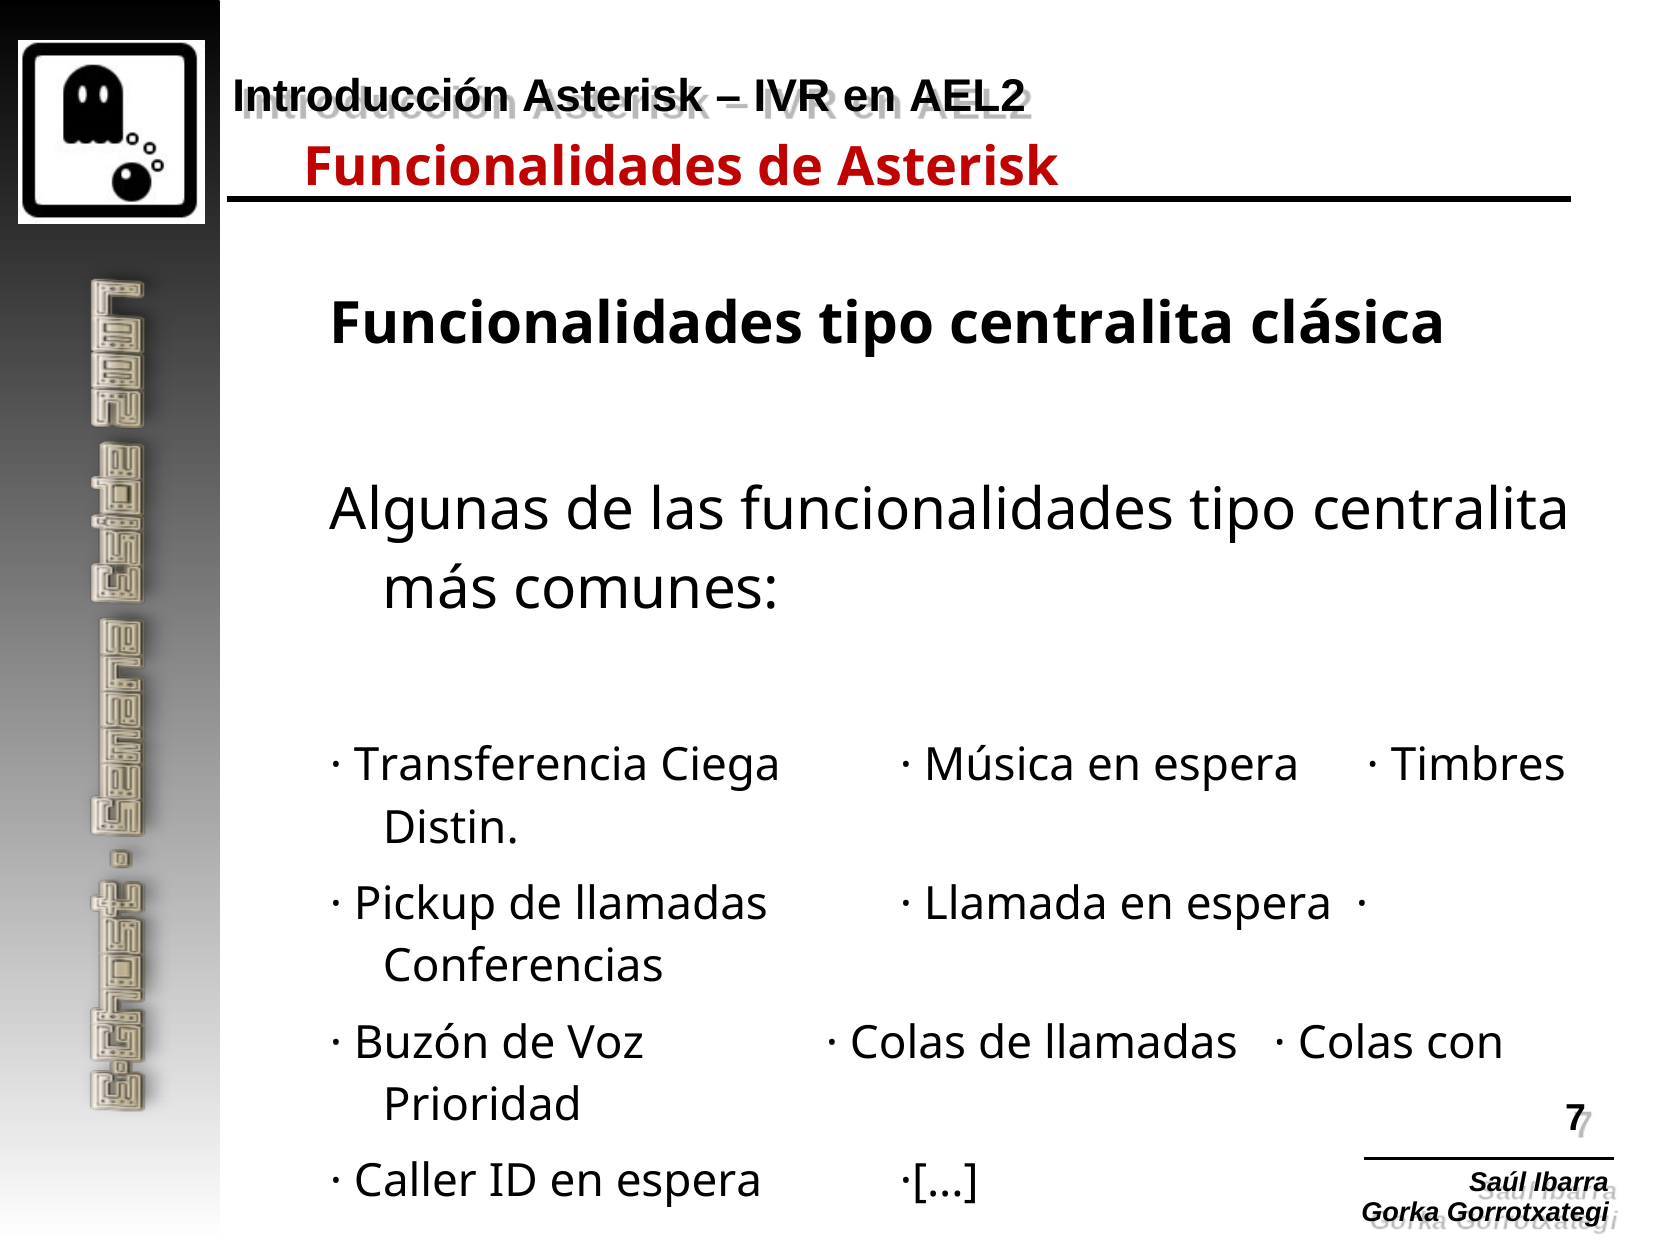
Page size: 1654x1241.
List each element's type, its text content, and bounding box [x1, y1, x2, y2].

picture [18, 40, 205, 224]
title Funcionalidades de Asterisk [303, 125, 1624, 204]
list Funcionalidades tipo centralita clásica Algunas de las funcionalidades tipo centralita más comunes: · Transferencia Ciega · Música en espera · Timbres Distin. · Pickup de llamadas · Llamada en espera · Conferencias · Buzón de Voz · Colas de llamadas · Colas con Prioridad · Caller ID en espera ·[...] [312, 281, 1625, 1241]
picture [51, 250, 180, 1122]
